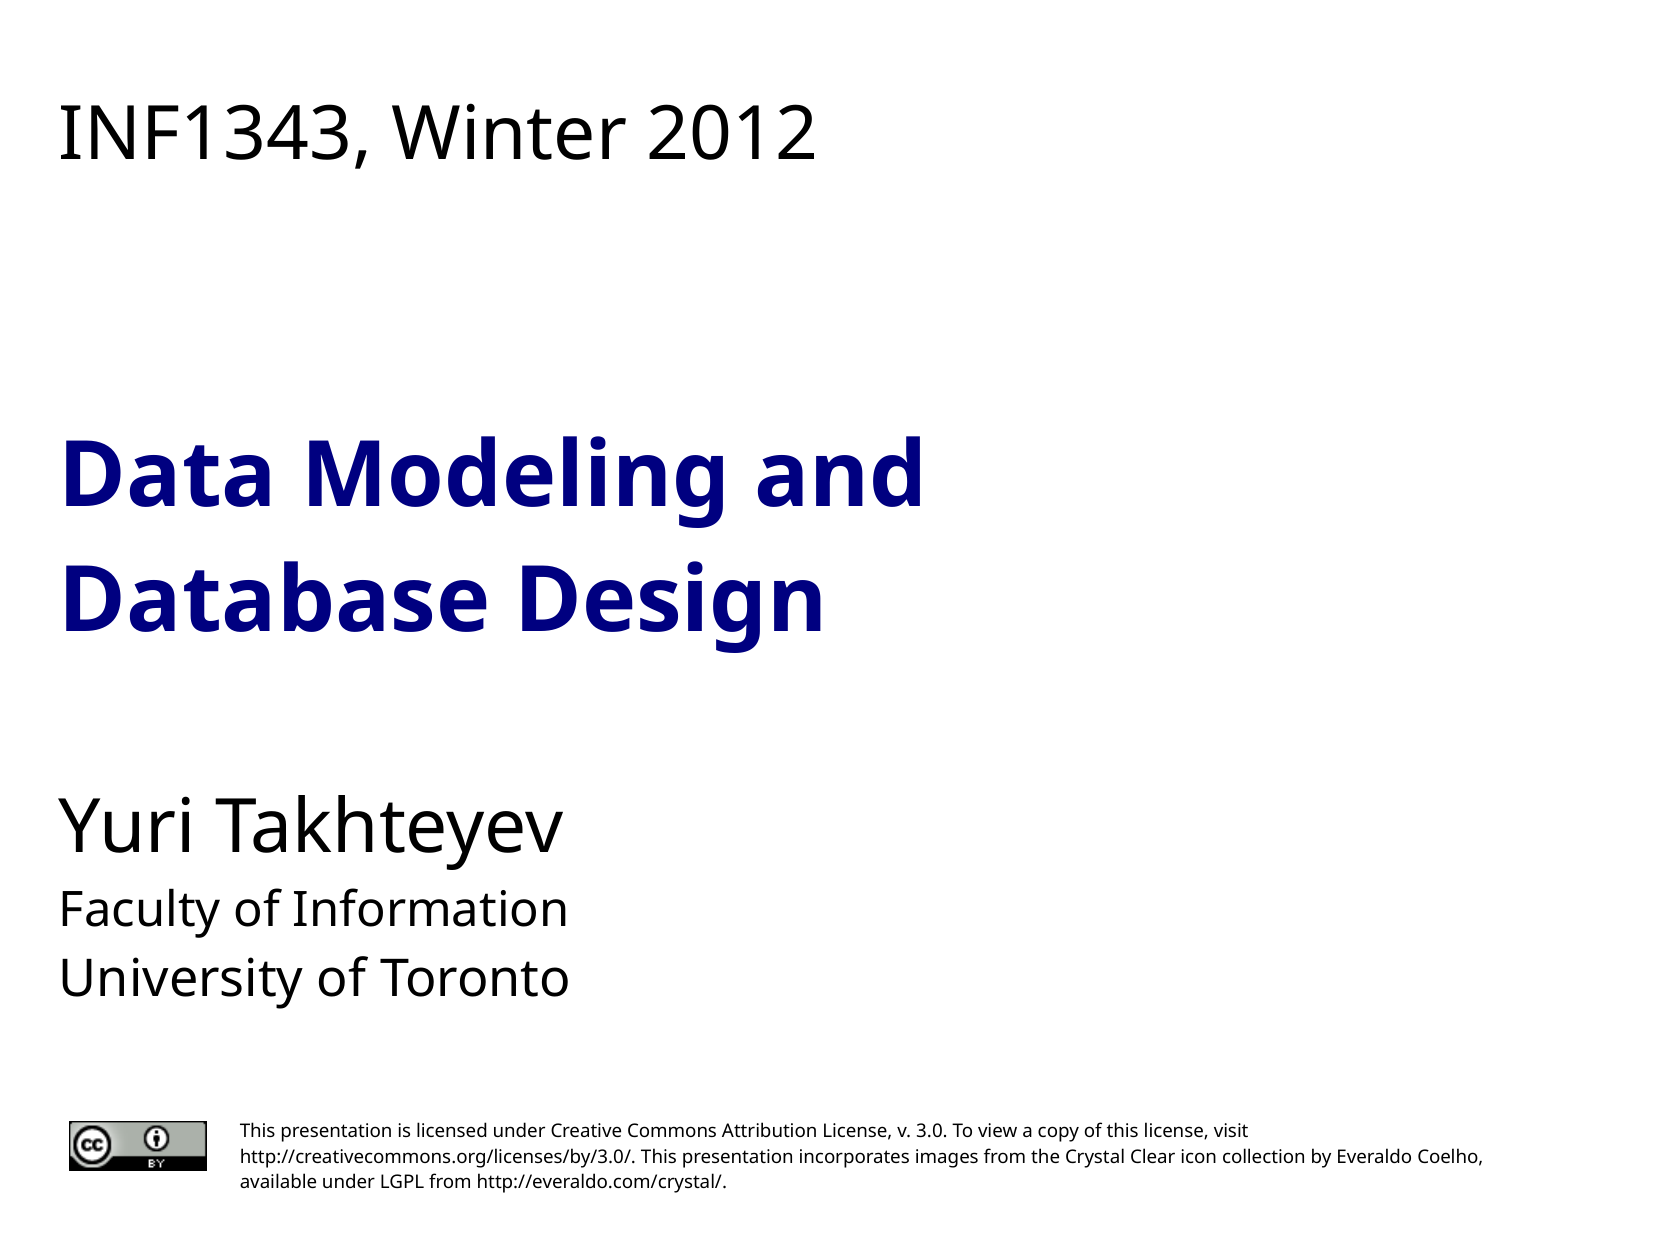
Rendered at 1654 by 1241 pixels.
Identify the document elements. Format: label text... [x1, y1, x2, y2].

picture [69, 1121, 207, 1171]
text_box This presentation is licensed under Creative Commons Attribution License, v. 3.0. To view a copy of this license, visit http://creativecommons.org/licenses/by/3.0/. This presentation incorporates images from the Crystal Clear icon collection by Everaldo Coelho, available under LGPL from http://everaldo.com/crystal/. [225, 1110, 1576, 1194]
subtitle INF1343, Winter 2012 Data Modeling and Database Design Yuri Takhteyev Faculty of Information University of Toronto [59, 79, 1597, 975]
